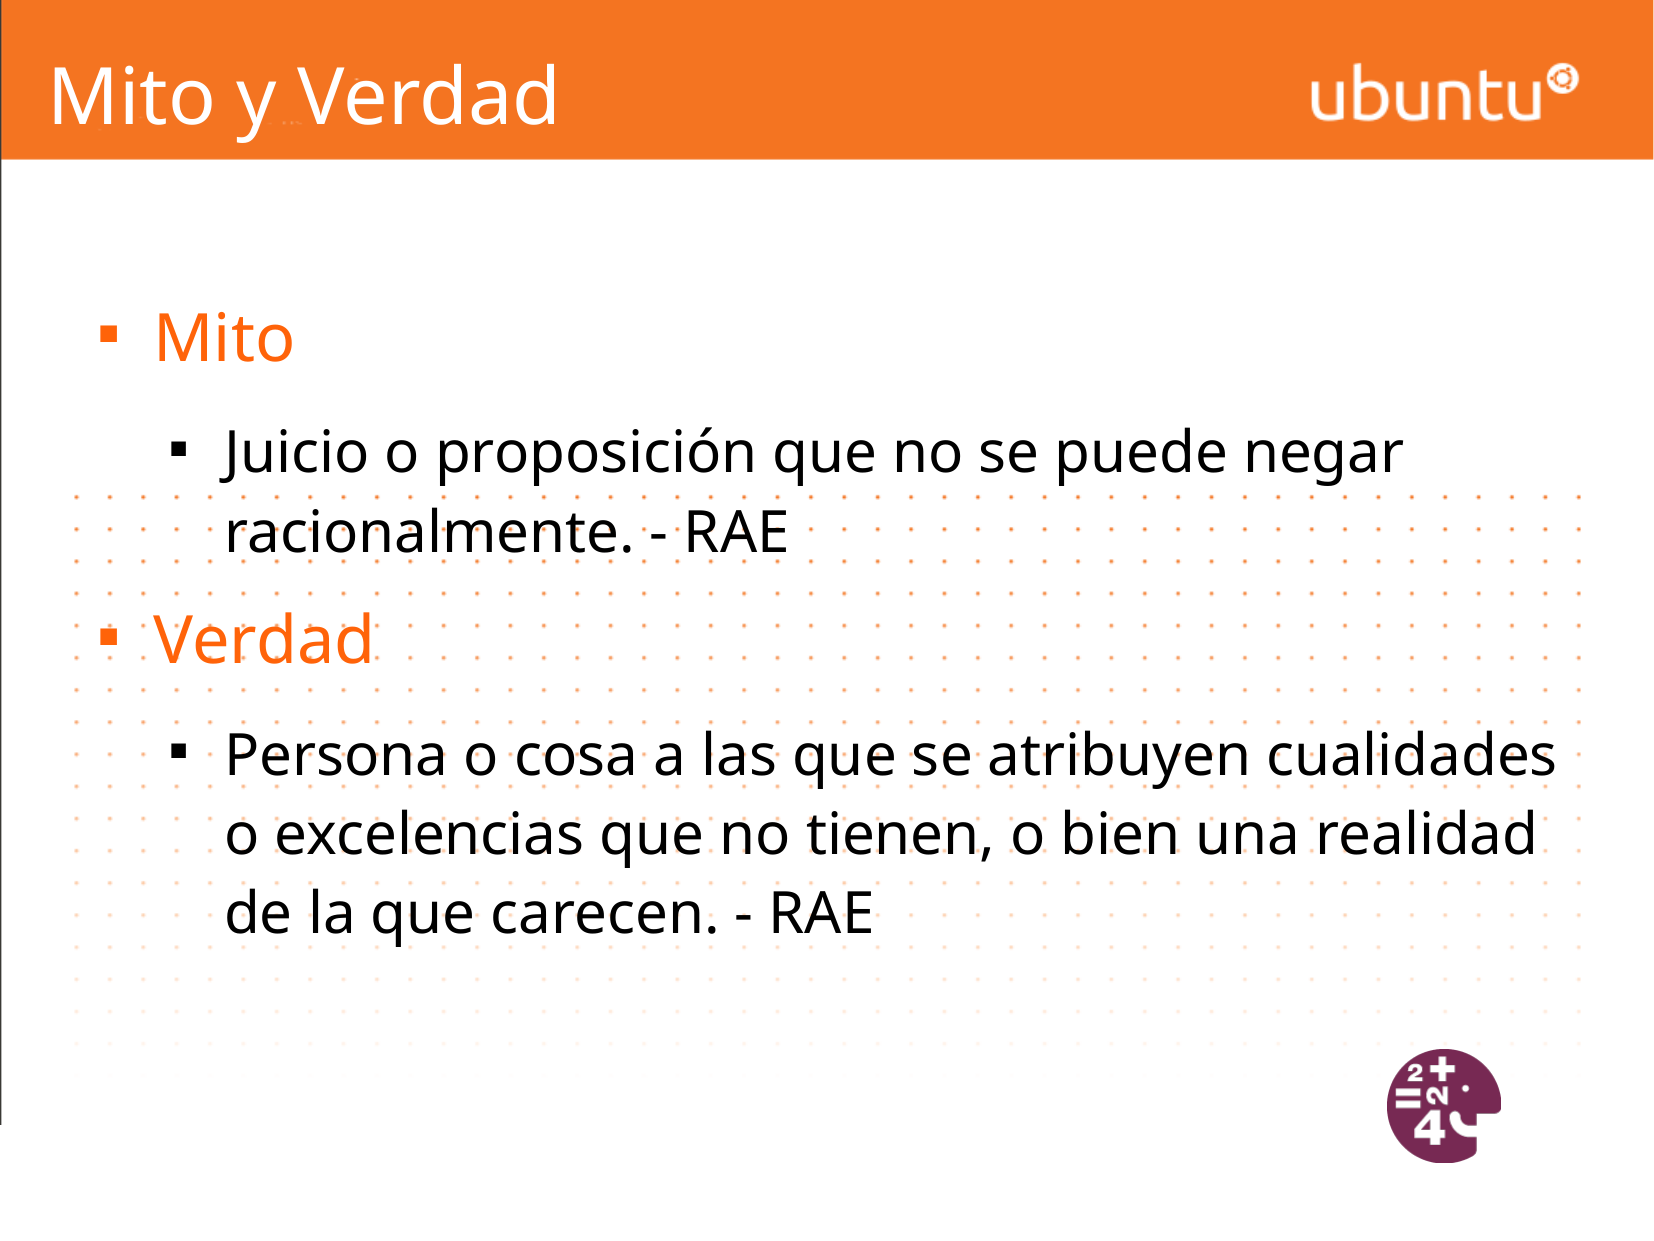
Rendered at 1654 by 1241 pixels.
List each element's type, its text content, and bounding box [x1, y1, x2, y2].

picture [0, 0, 1654, 1163]
list Mito Juicio o proposición que no se puede negar racionalmente. - RAE Verdad Persona o cosa a las que se atribuyen cualidades o excelencias que no tienen, o bien una realidad de la que carecen. - RAE [82, 290, 1571, 1109]
title Mito y Verdad [47, 29, 1276, 158]
